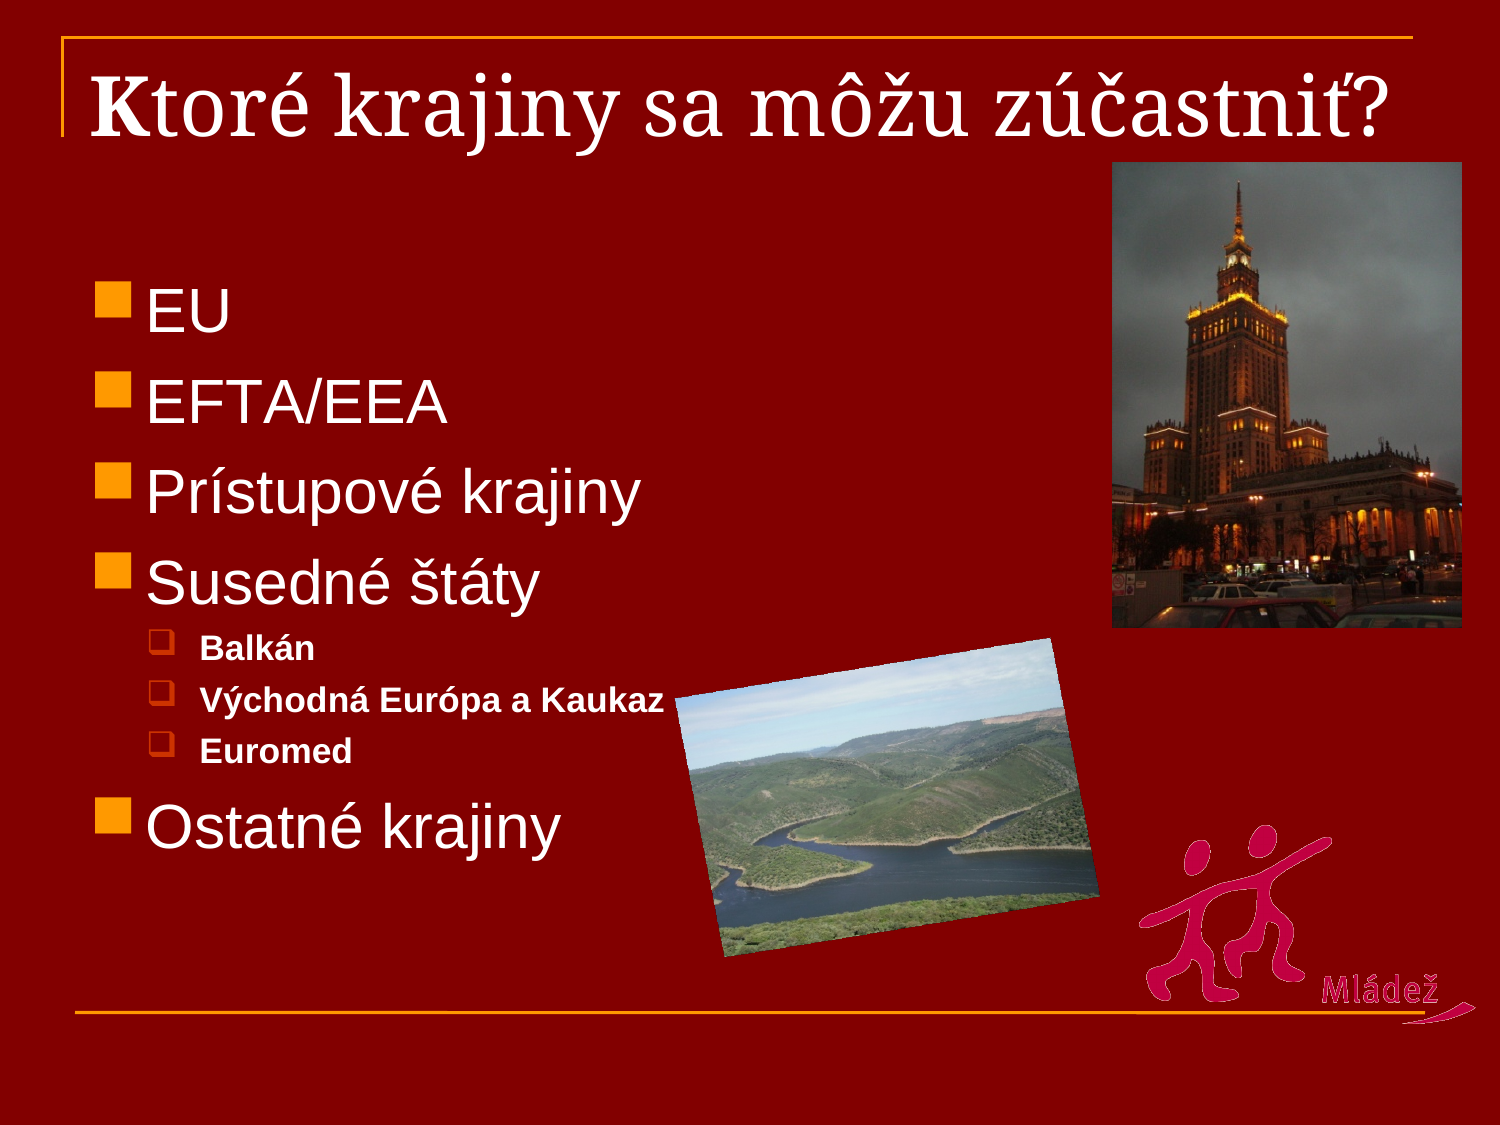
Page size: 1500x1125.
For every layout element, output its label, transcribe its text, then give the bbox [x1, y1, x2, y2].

picture [674, 637, 1100, 957]
picture [1112, 162, 1462, 628]
picture [1113, 799, 1500, 1028]
text_box EU EFTA/EEA Prístupové krajiny Susedné štáty Balkán Východná Európa a Kaukaz Euromed Ostatné krajiny [75, 262, 1426, 1006]
text_box Ktoré krajiny sa môžu zúčastniť? [75, 45, 1426, 233]
